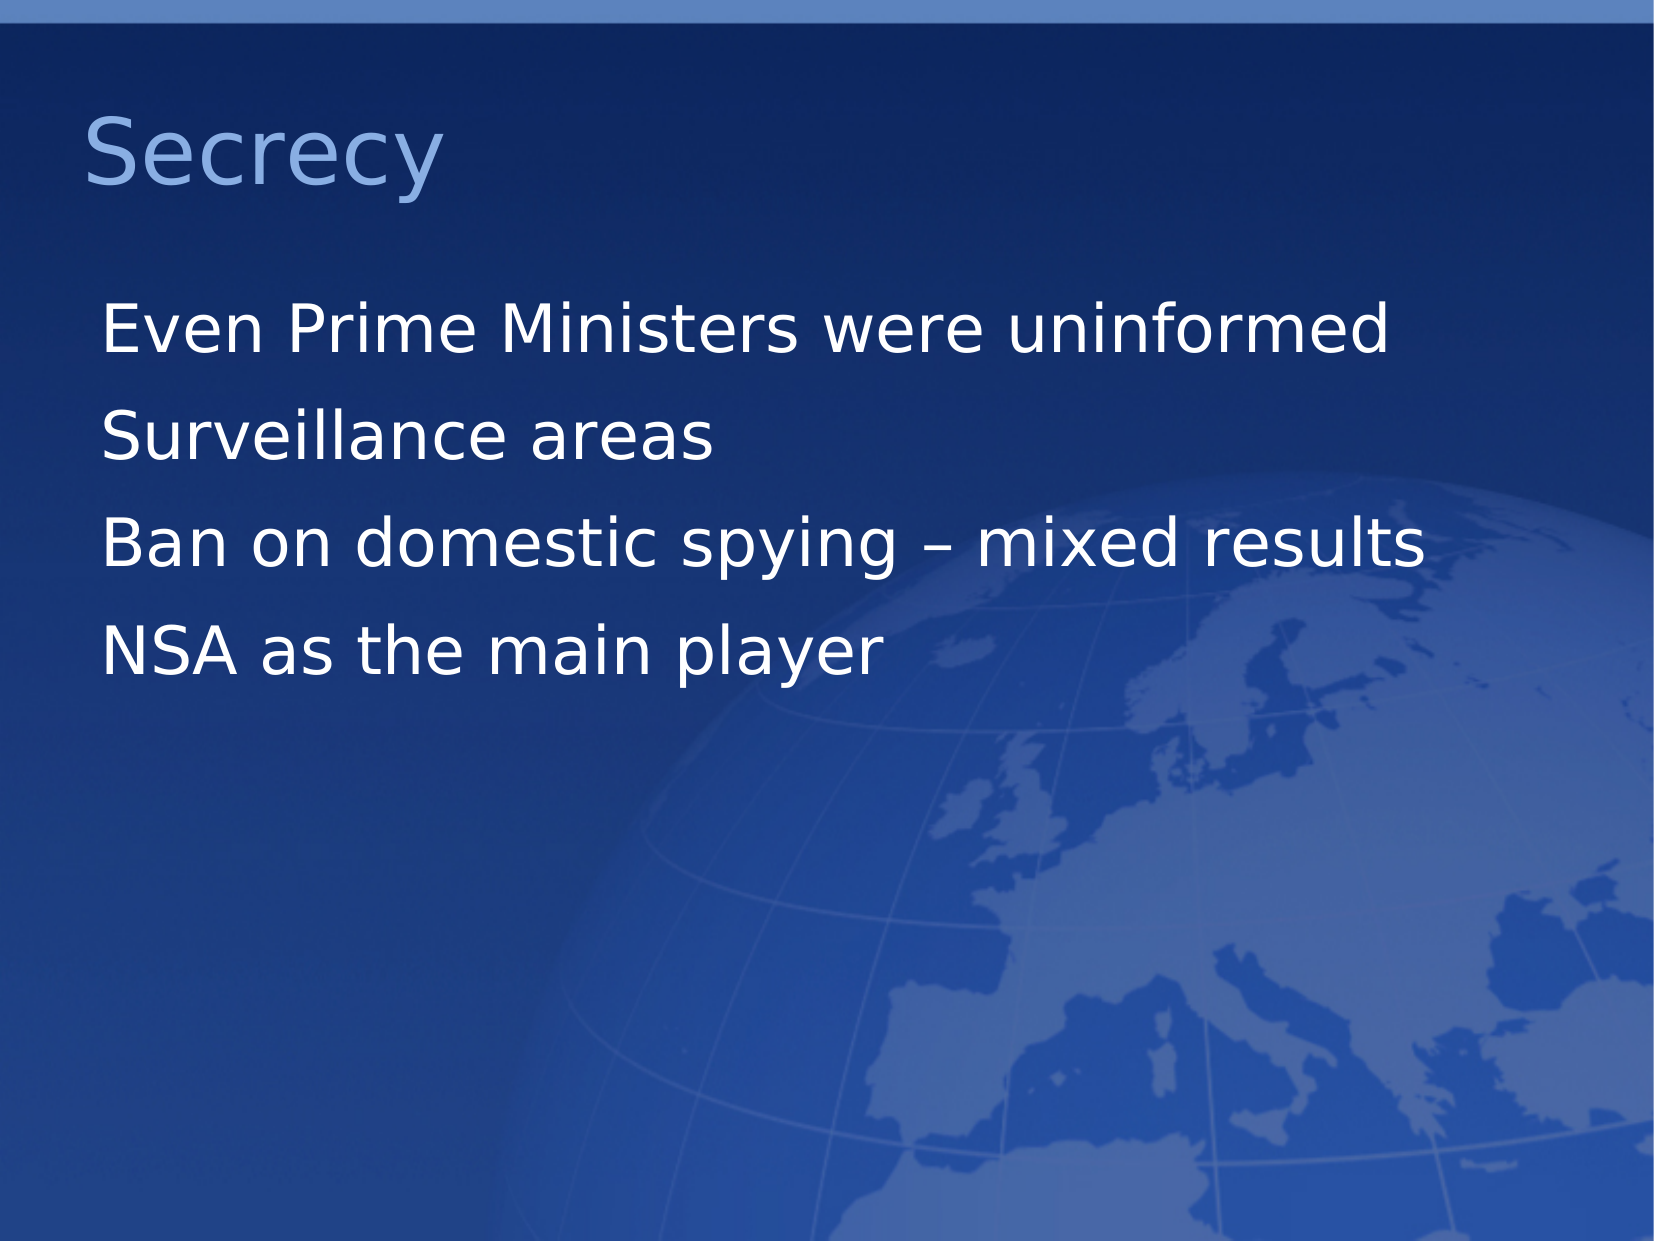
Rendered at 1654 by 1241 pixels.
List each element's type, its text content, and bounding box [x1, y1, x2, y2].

title Secrecy [82, 56, 1571, 250]
list Even Prime Ministers were uninformed Surveillance areas Ban on domestic spying – mixed results NSA as the main player [82, 290, 1571, 1094]
picture [0, 0, 1654, 1241]
